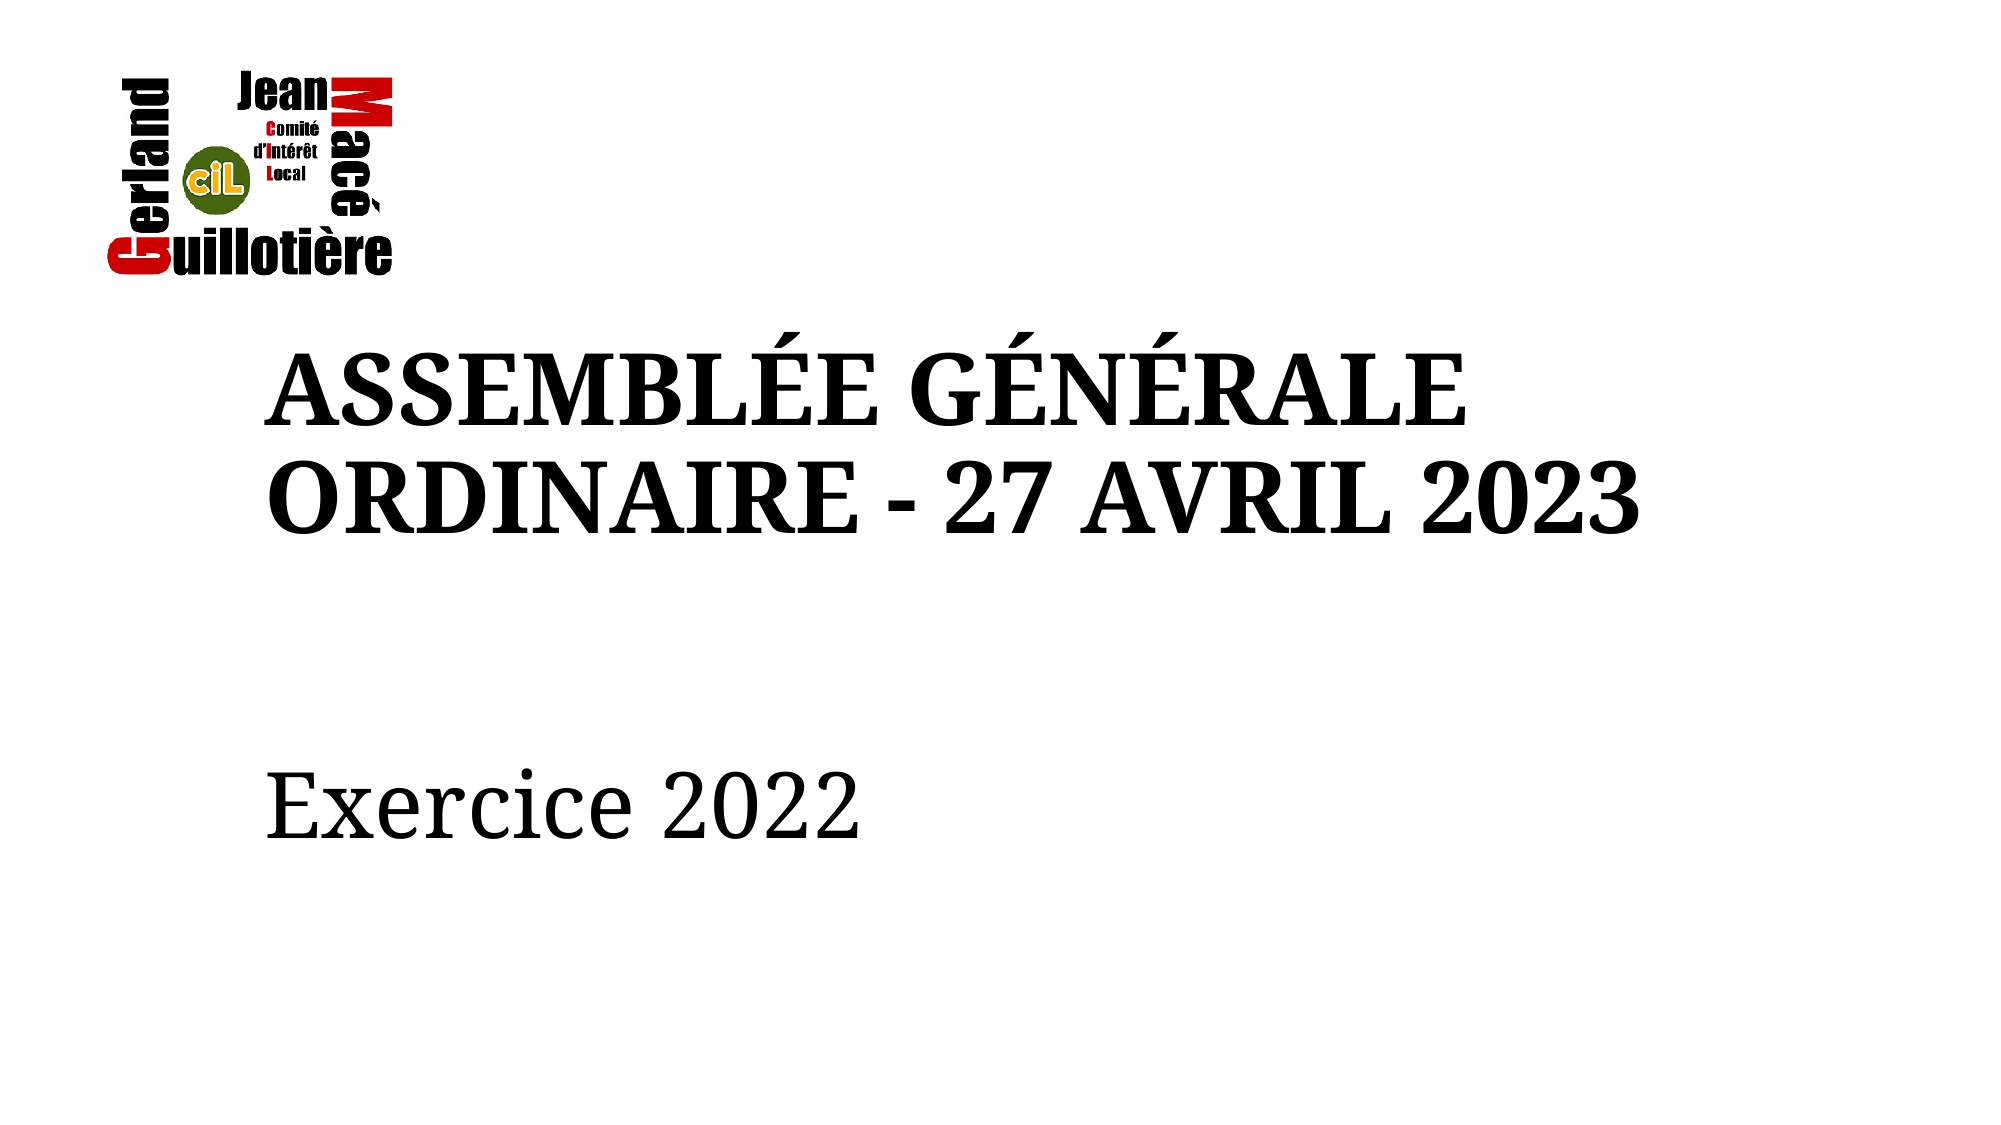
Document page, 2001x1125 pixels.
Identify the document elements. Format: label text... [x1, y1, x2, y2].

title ASSEMBLÉE GÉNÉRALE ORDINAIRE - 27 AVRIL 2023 [249, 332, 1750, 724]
subtitle Exercice 2022 [249, 751, 1750, 862]
picture [104, 62, 396, 283]
